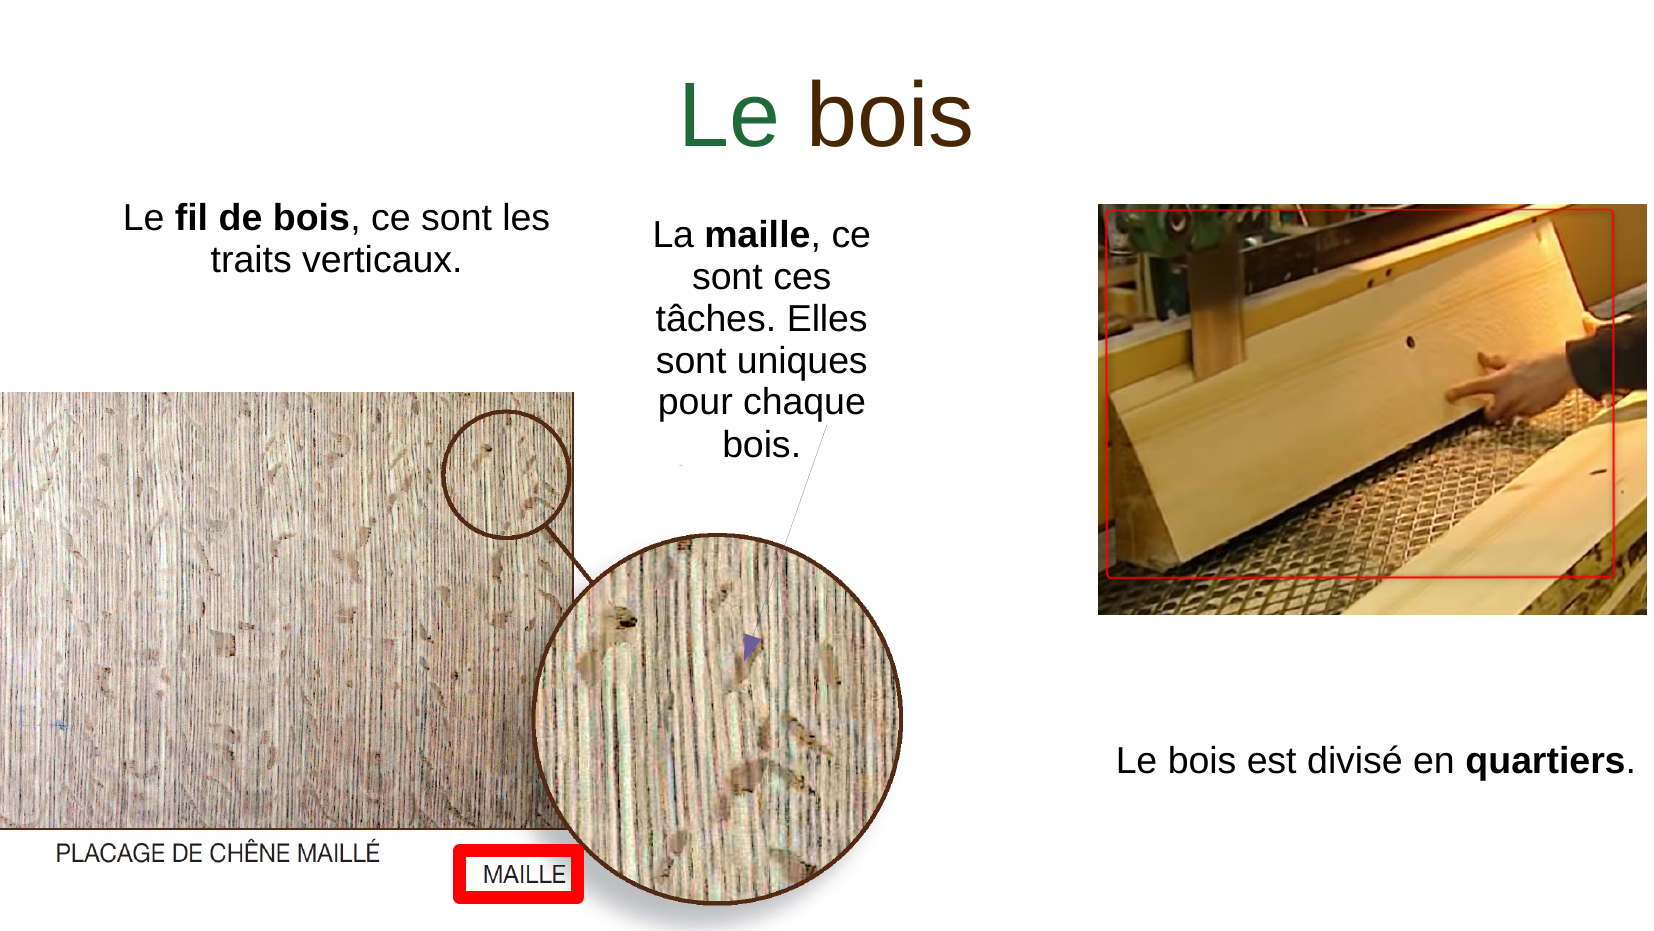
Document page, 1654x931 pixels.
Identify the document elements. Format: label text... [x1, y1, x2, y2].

picture [1098, 204, 1647, 615]
title Le bois [82, 37, 1571, 193]
text_box Le bois est divisé en quartiers. [1098, 732, 1654, 791]
picture [0, 392, 922, 931]
text_box La maille, ce sont ces tâches. Elles sont uniques pour chaque bois. [625, 205, 898, 474]
text_box Le fil de bois, ce sont les traits verticaux. [94, 188, 579, 290]
